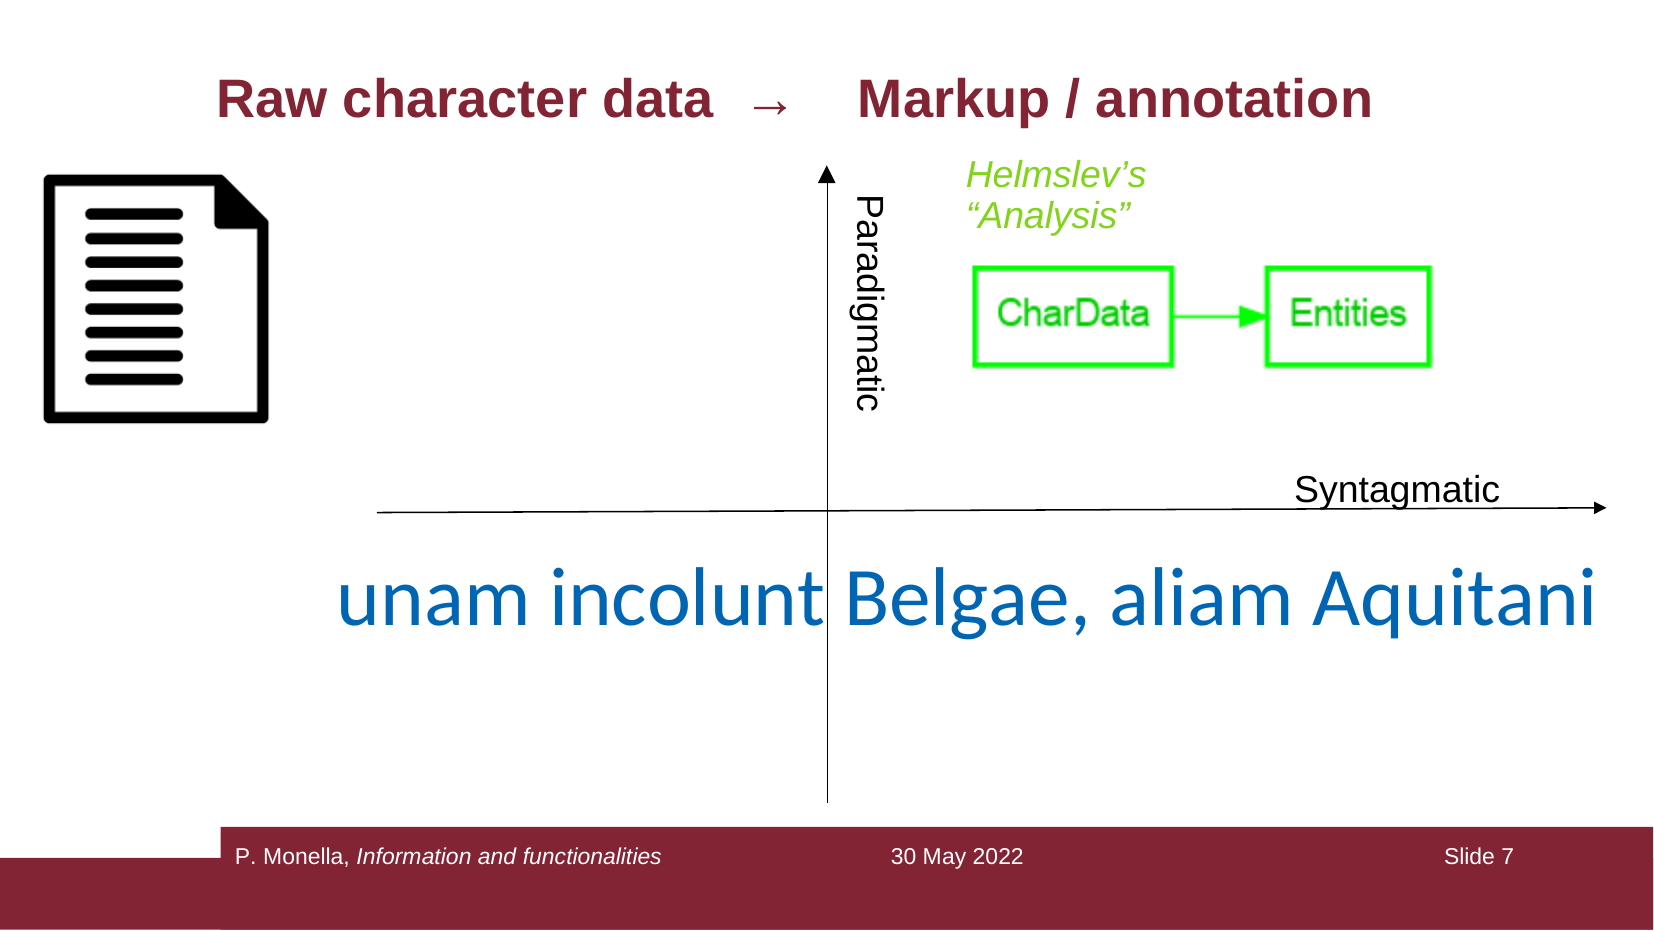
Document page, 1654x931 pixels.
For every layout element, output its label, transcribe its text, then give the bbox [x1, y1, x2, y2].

text_box Syntagmatic [901, 458, 1607, 544]
picture [965, 258, 1441, 377]
text_box unam incolunt Belgae, aliam Aquitani [319, 544, 827, 635]
text_box Paradigmatic [757, 635, 901, 922]
text_box unam incolunt Belgae, aliam Aquitani [828, 544, 1654, 635]
picture [31, 163, 278, 435]
text_box Helmslev’s “Analysis” [951, 143, 1217, 233]
text_box Syntagmatic [376, 458, 757, 544]
text_box Paradigmatic [757, 99, 901, 544]
title Raw character data → Markup / annotation [201, 55, 1569, 142]
